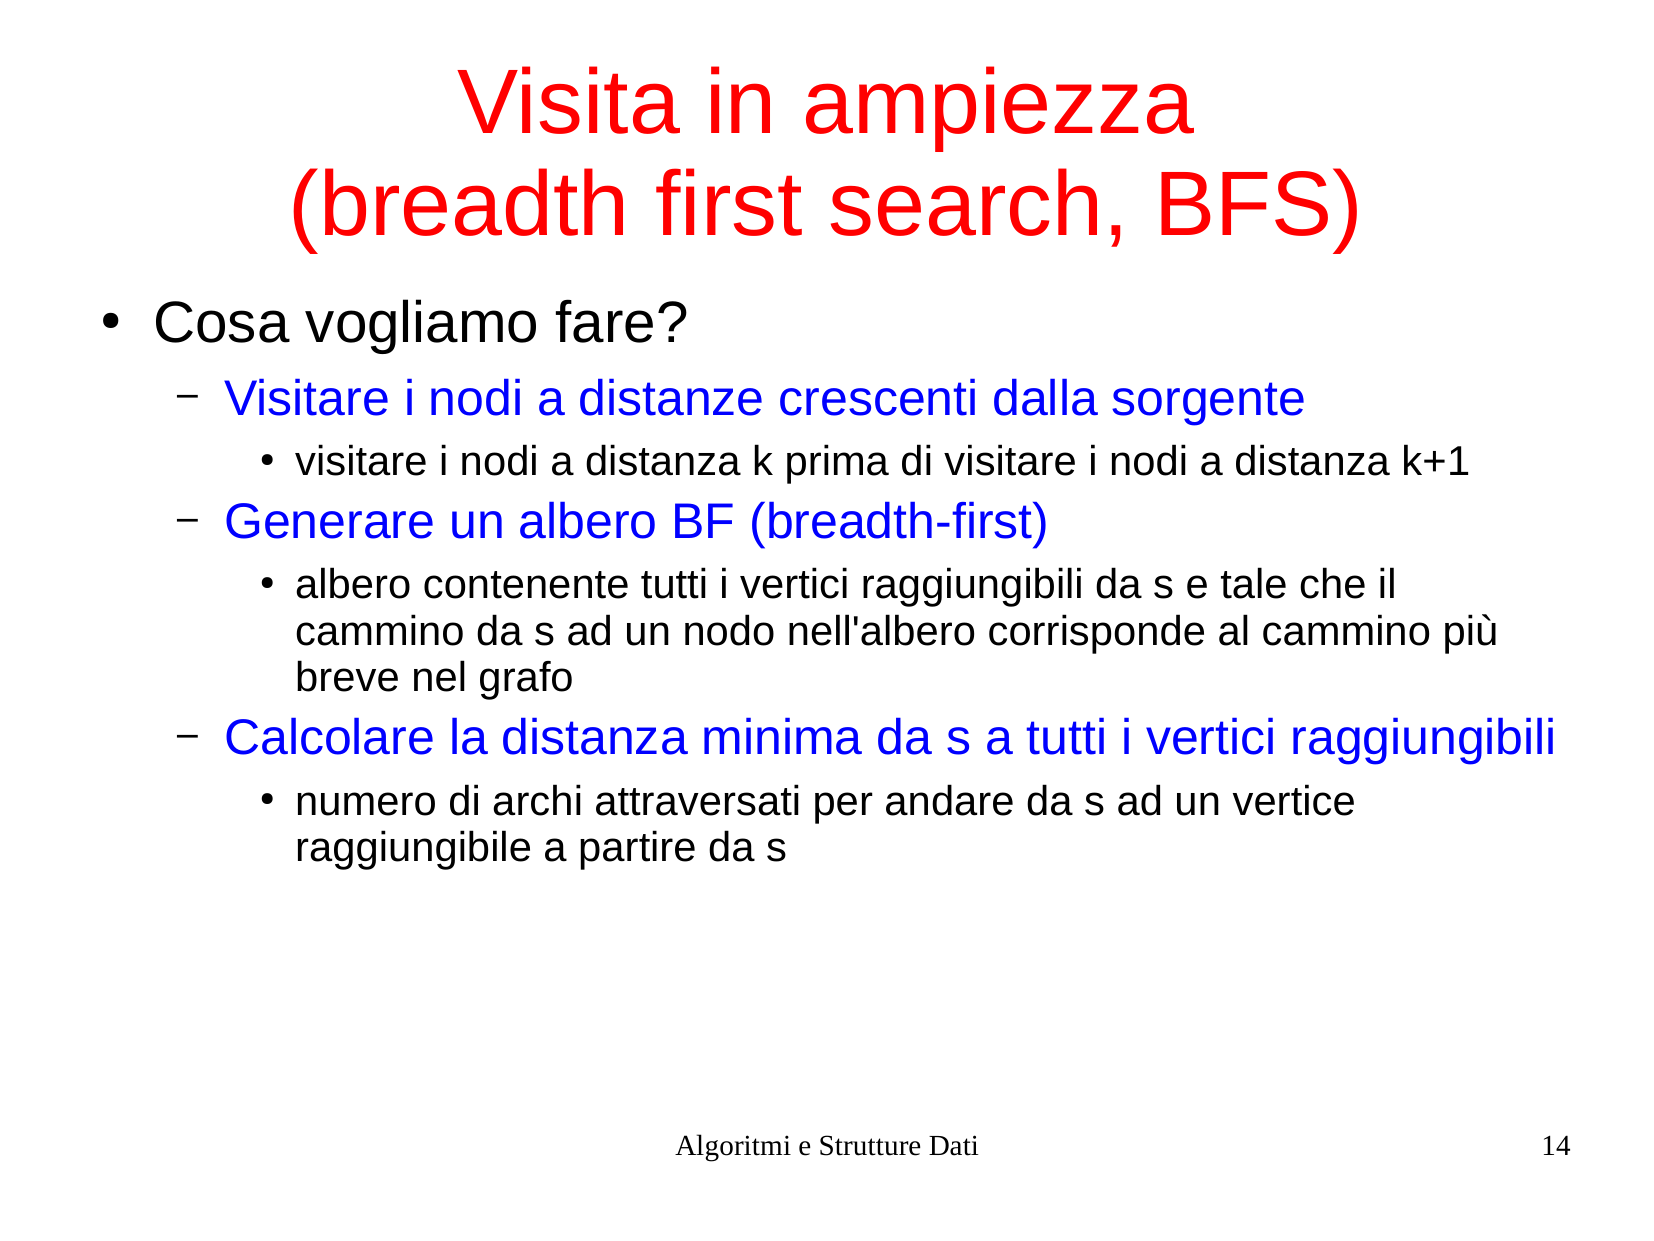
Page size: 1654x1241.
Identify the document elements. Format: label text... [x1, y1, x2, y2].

title Visita in ampiezza (breadth first search, BFS) [82, 49, 1571, 257]
list Cosa vogliamo fare? Visitare i nodi a distanze crescenti dalla sorgente visitare i nodi a distanza k prima di visitare i nodi a distanza k+1 Generare un albero BF (breadth-first) albero contenente tutti i vertici raggiungibili da s e tale che il cammino da s ad un nodo nell'albero corrisponde al cammino più breve nel grafo Calcolare la distanza minima da s a tutti i vertici raggiungibili numero di archi attraversati per andare da s ad un vertice raggiungibile a partire da s [82, 290, 1571, 871]
